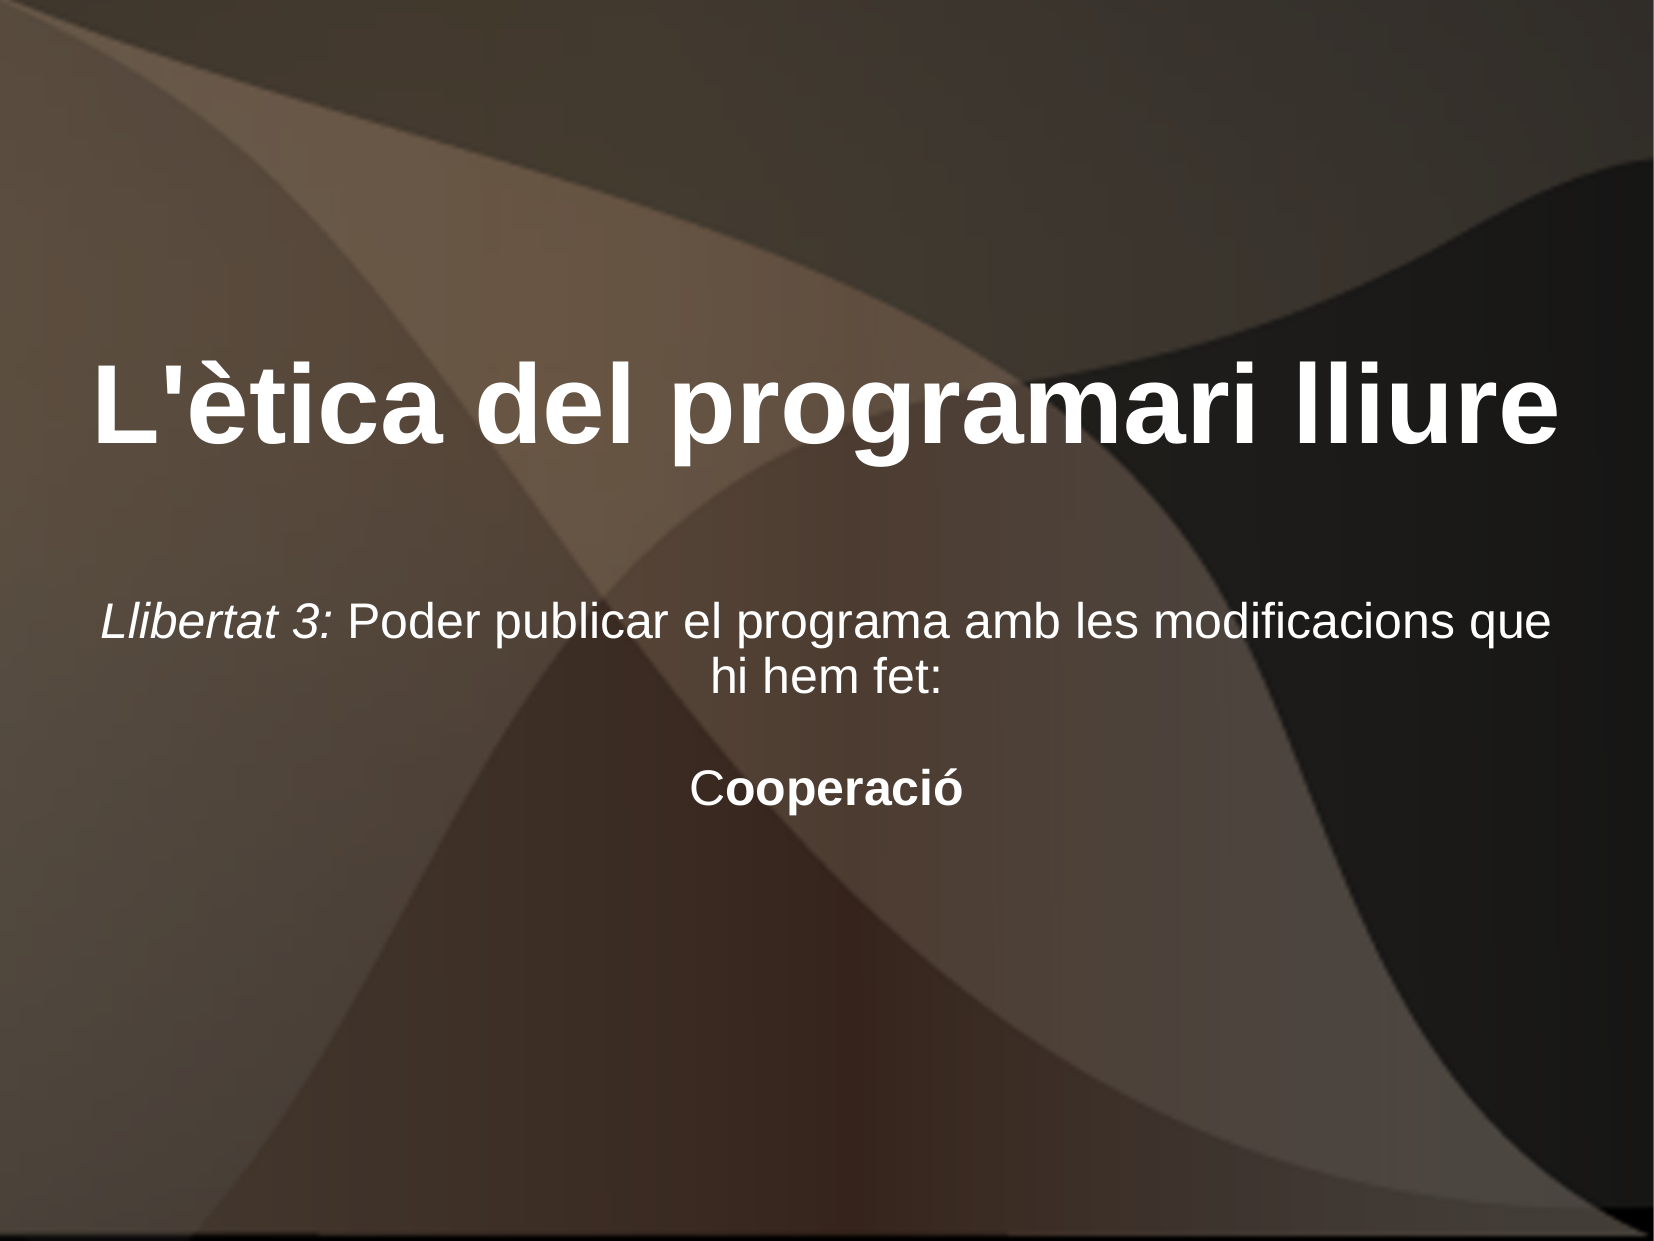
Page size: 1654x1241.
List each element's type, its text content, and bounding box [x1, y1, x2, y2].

picture [0, 0, 1654, 1241]
subtitle L'ètica del programari lliure Llibertat 3: Poder publicar el programa amb les modificacions que hi hem fet: Cooperació [82, 56, 1571, 1102]
